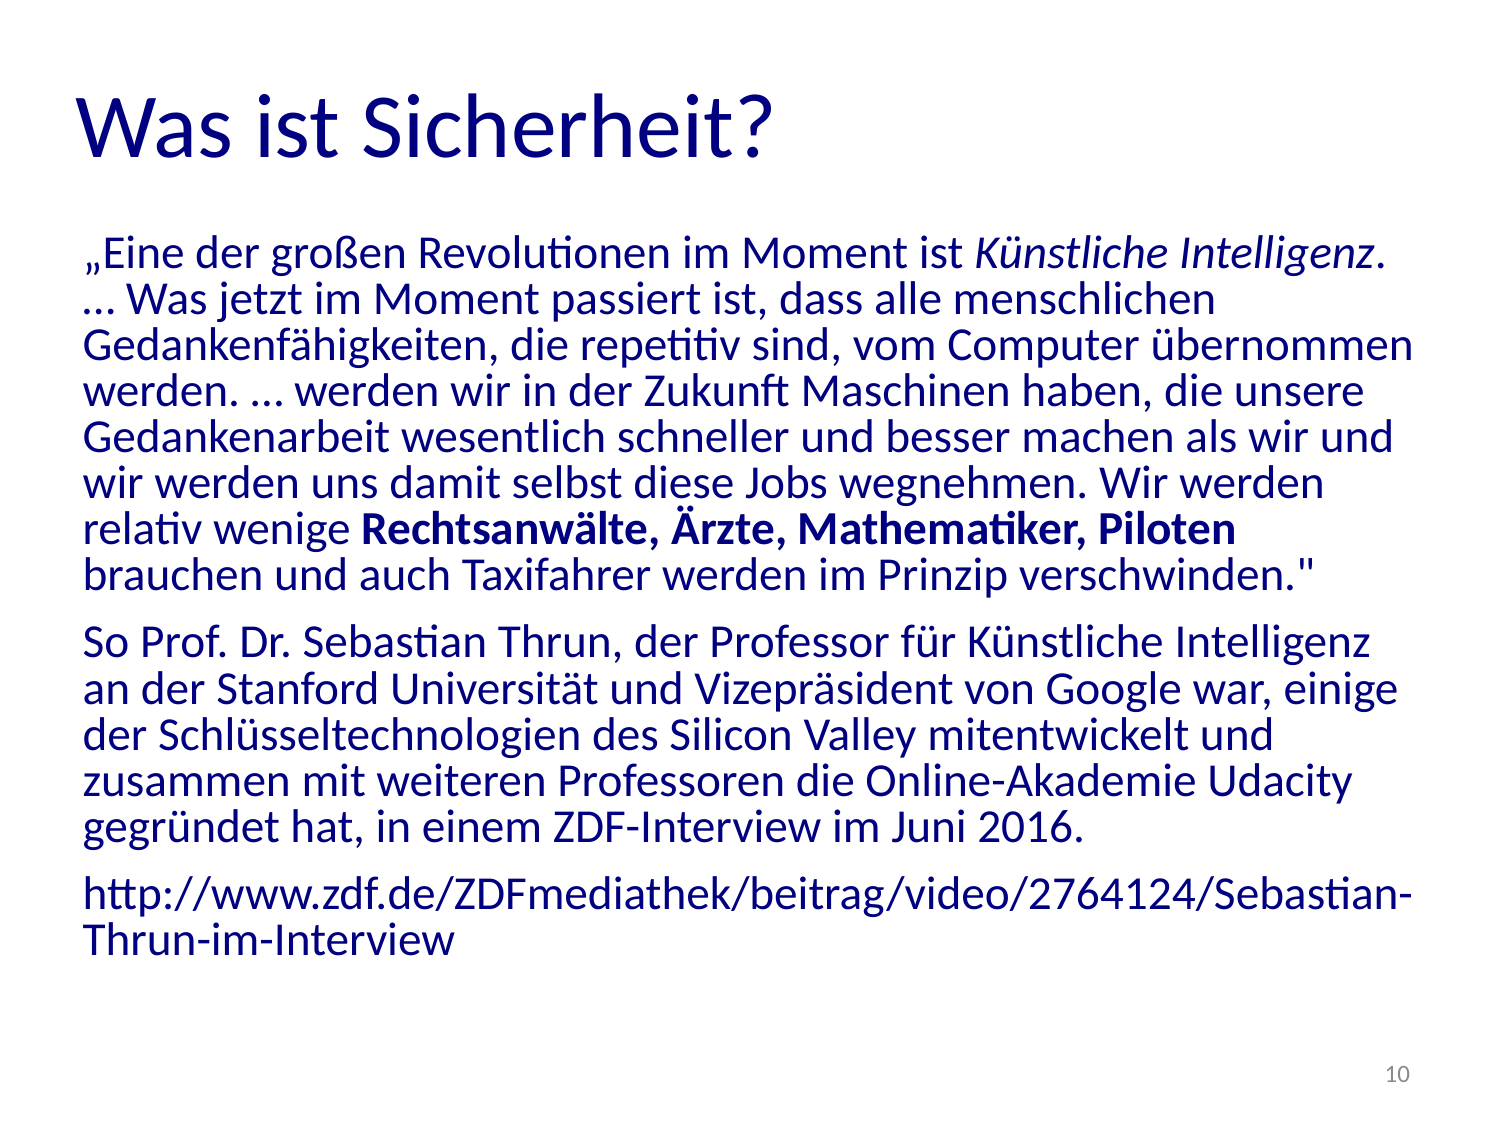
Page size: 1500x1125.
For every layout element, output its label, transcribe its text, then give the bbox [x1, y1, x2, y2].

list „Eine der großen Revolutionen im Moment ist Künstliche Intelligenz. … Was jetzt im Moment passiert ist, dass alle menschlichen Gedankenfähigkeiten, die repetitiv sind, vom Computer übernommen werden. … werden wir in der Zukunft Maschinen haben, die unsere Gedankenarbeit wesentlich schneller und besser machen als wir und wir werden uns damit selbst diese Jobs wegnehmen. Wir werden relativ wenige Rechtsanwälte, Ärzte, Mathematiker, Piloten brauchen und auch Taxifahrer werden im Prinzip verschwinden." So Prof. Dr. Sebastian Thrun, der Professor für Künstliche Intelligenz an der Stanford Universität und Vizepräsident von Google war, einige der Schlüsseltechnologien des Silicon Valley mitentwickelt und zusammen mit weiteren Professoren die Online-Akademie Udacity gegründet hat, in einem ZDF-Interview im Juni 2016. http://www.zdf.de/ZDFmediathek/beitrag/video/2764124/Sebastian-Thrun-im-Interview [82, 233, 1418, 999]
title Was ist Sicherheit? [75, 47, 1441, 231]
